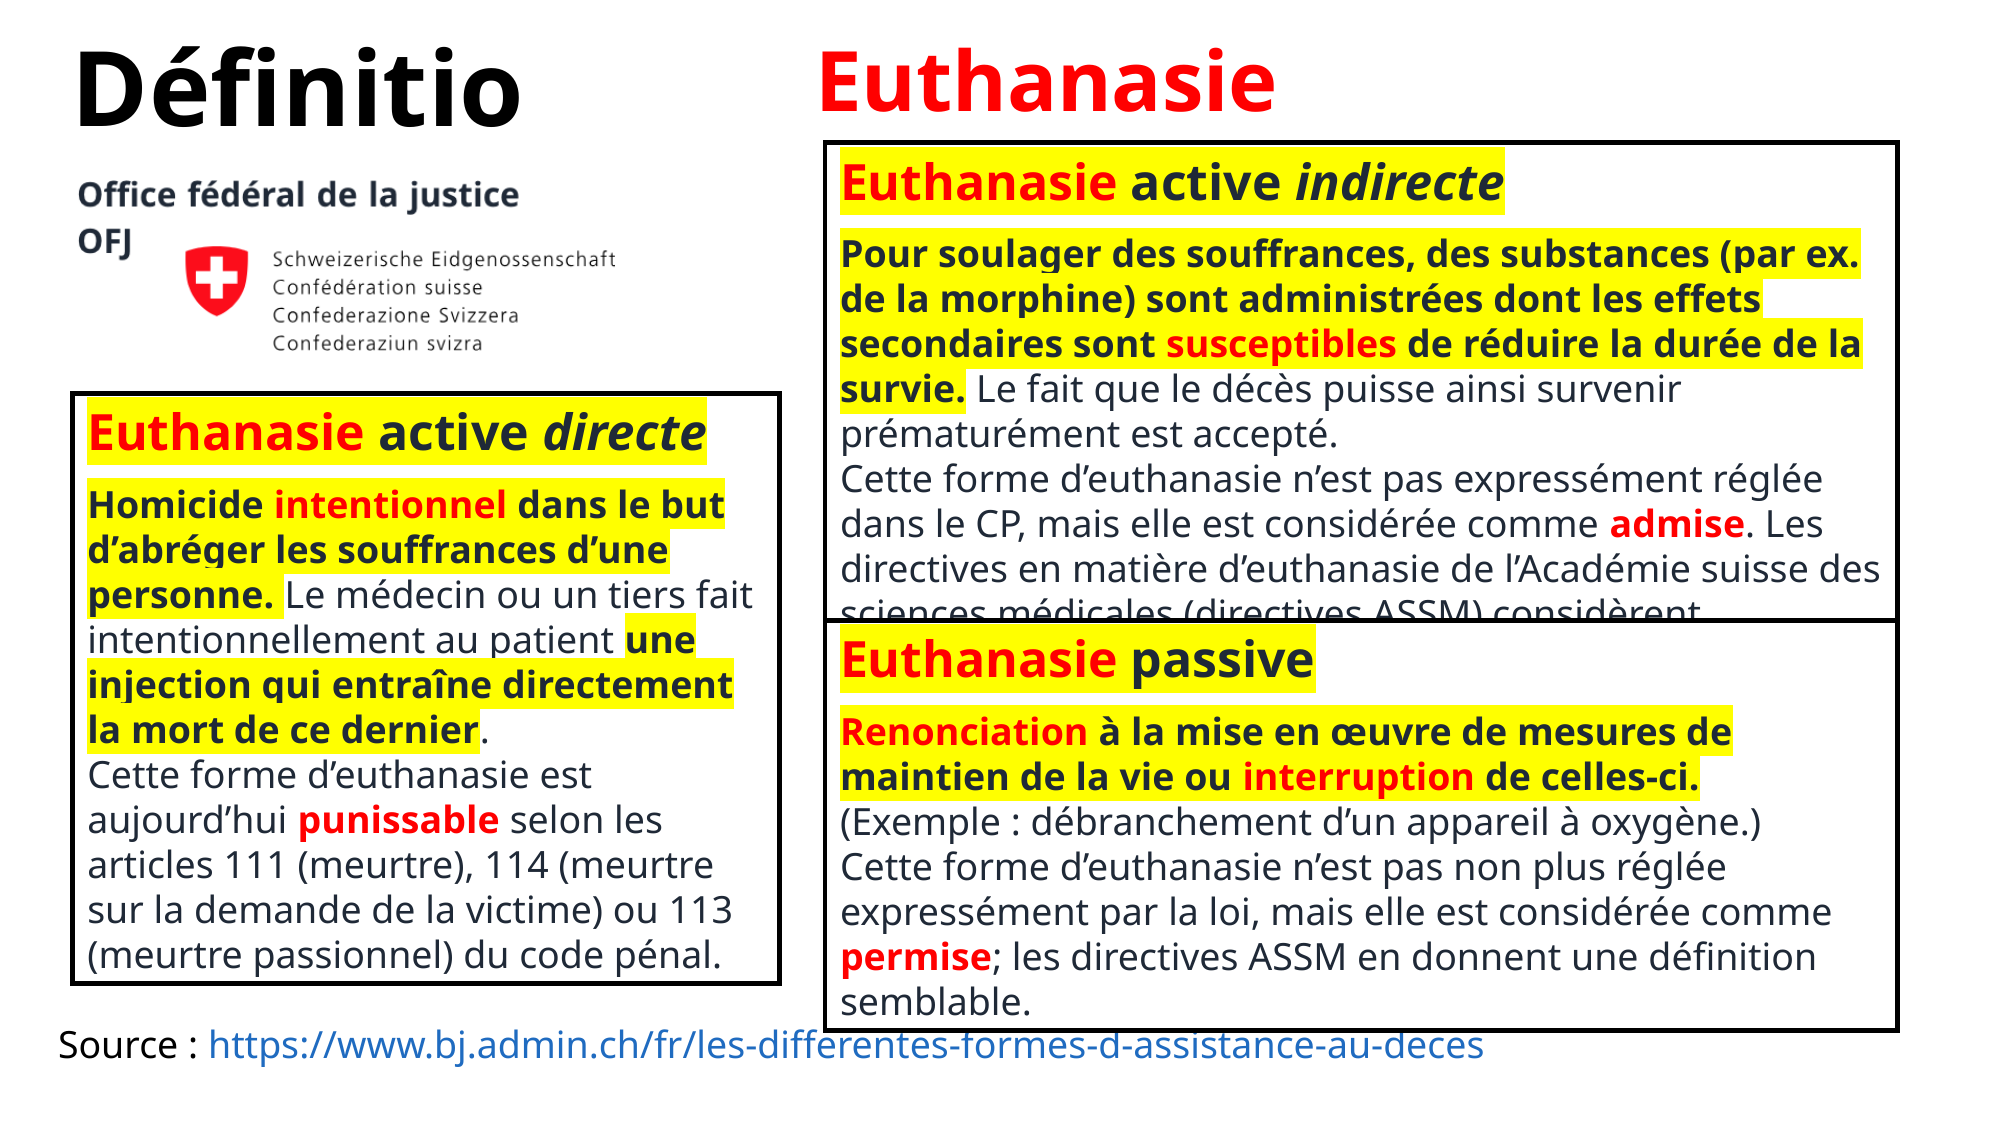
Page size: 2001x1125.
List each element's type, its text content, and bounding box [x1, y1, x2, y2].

text_box Définitions [56, 15, 571, 157]
text_box Euthanasie active directe Homicide intentionnel dans le but d’abréger les souffrances d’une personne. Le médecin ou un tiers fait intentionnellement au patient une injection qui entraîne directement la mort de ce dernier. Cette forme d’euthanasie est aujourd’hui punissable selon les articles 111 (meurtre), 114 (meurtre sur la demande de la victime) ou 113 (meurtre passionnel) du code pénal. [72, 393, 780, 944]
text_box Euthanasie [800, 20, 1801, 137]
text_box Euthanasie active indirecte Pour soulager des souffrances, des substances (par ex. de la morphine) sont administrées dont les effets secondaires sont susceptibles de réduire la durée de la survie. Le fait que le décès puisse ainsi survenir prématurément est accepté. Cette forme d’euthanasie n’est pas expressément réglée dans le CP, mais elle est considérée comme admise. Les directives en matière d’euthanasie de l’Académie suisse des sciences médicales (directives ASSM) considèrent également qu’elle est admissible. [825, 142, 1898, 603]
text_box Euthanasie passive Renonciation à la mise en œuvre de mesures de maintien de la vie ou interruption de celles-ci. (Exemple : débranchement d’un appareil à oxygène.) Cette forme d’euthanasie n’est pas non plus réglée expressément par la loi, mais elle est considérée comme permise; les directives ASSM en donnent une définition semblable. [825, 620, 1898, 990]
picture [56, 159, 638, 391]
text_box Source : https://www.bj.admin.ch/fr/les-differentes-formes-d-assistance-au-deces [43, 1013, 1609, 1075]
